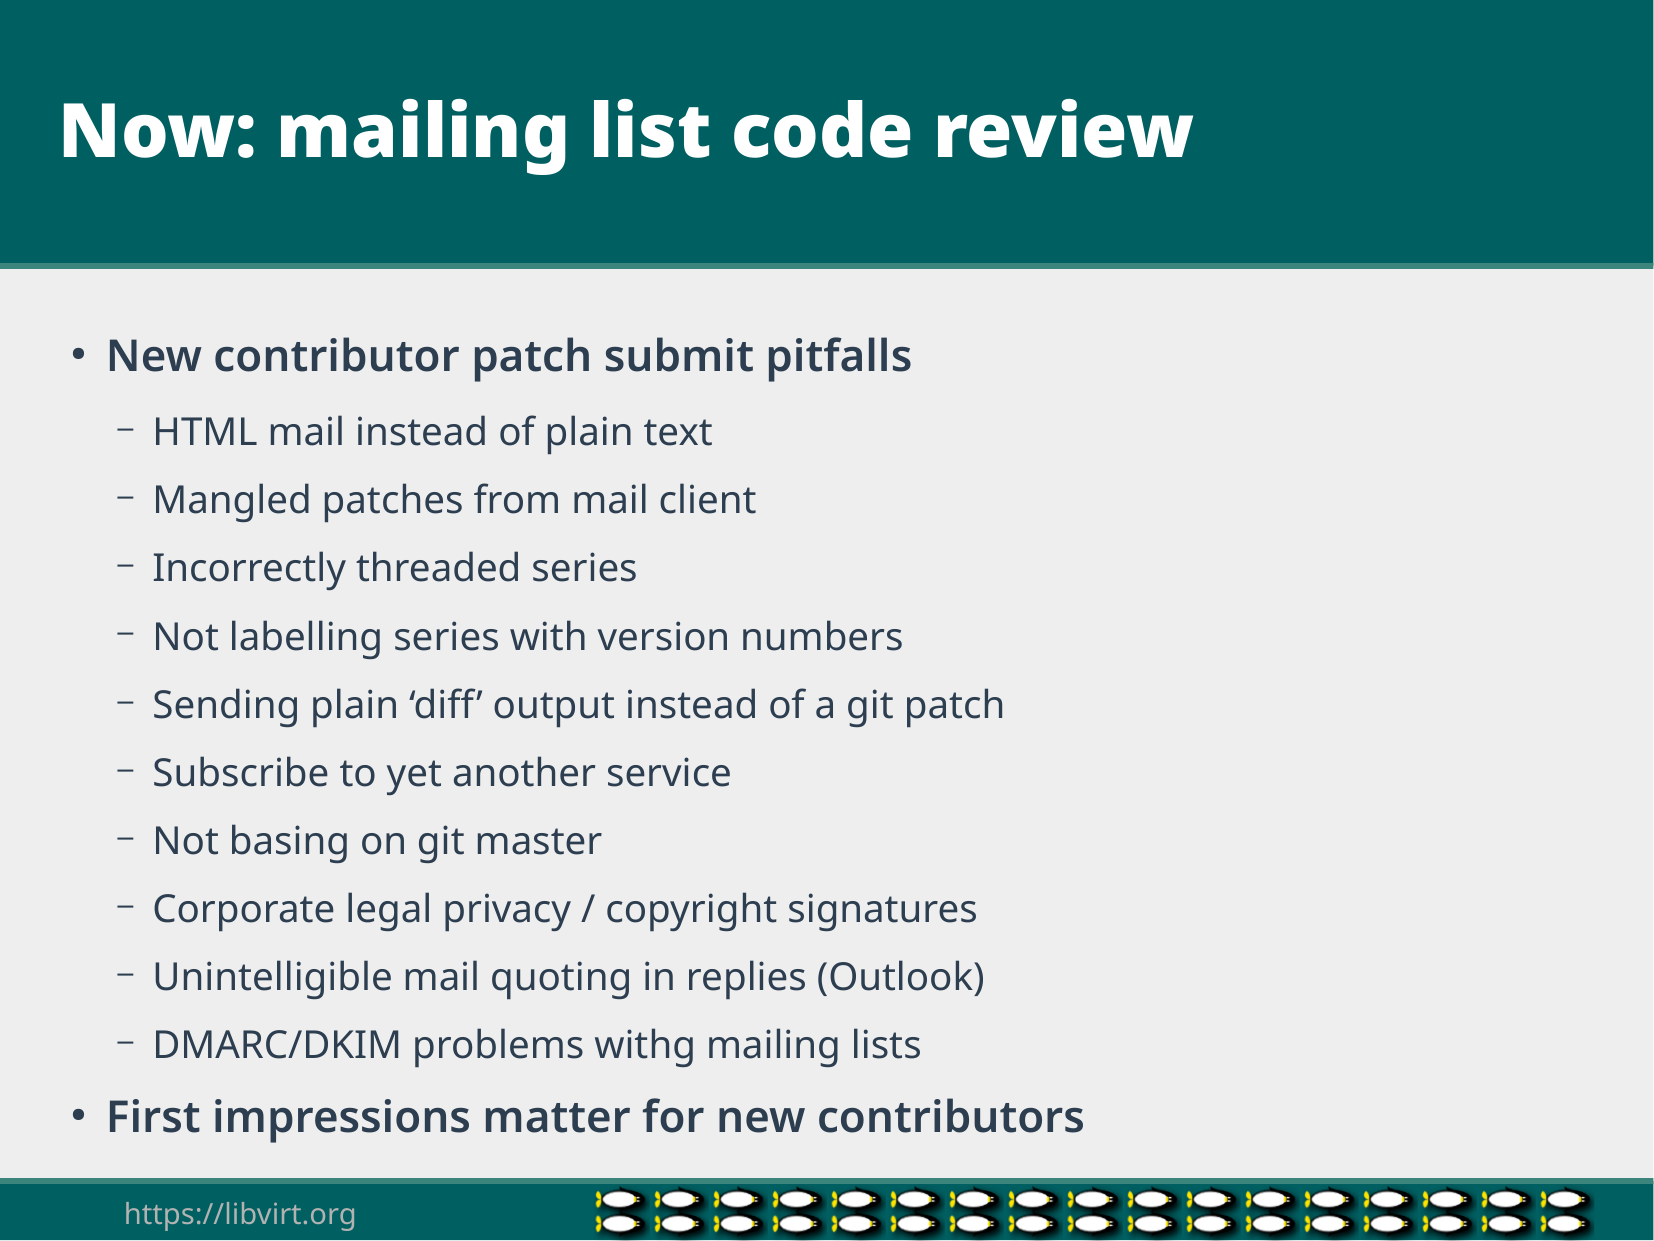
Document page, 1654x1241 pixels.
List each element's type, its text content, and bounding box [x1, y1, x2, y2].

list New contributor patch submit pitfalls HTML mail instead of plain text Mangled patches from mail client Incorrectly threaded series Not labelling series with version numbers Sending plain ‘diff’ output instead of a git patch Subscribe to yet another service Not basing on git master Corporate legal privacy / copyright signatures Unintelligible mail quoting in replies (Outlook) DMARC/DKIM problems withg mailing lists First impressions matter for new contributors [59, 324, 1595, 1152]
text_box [590, 1181, 1595, 1241]
title Now: mailing list code review [59, 49, 1595, 207]
